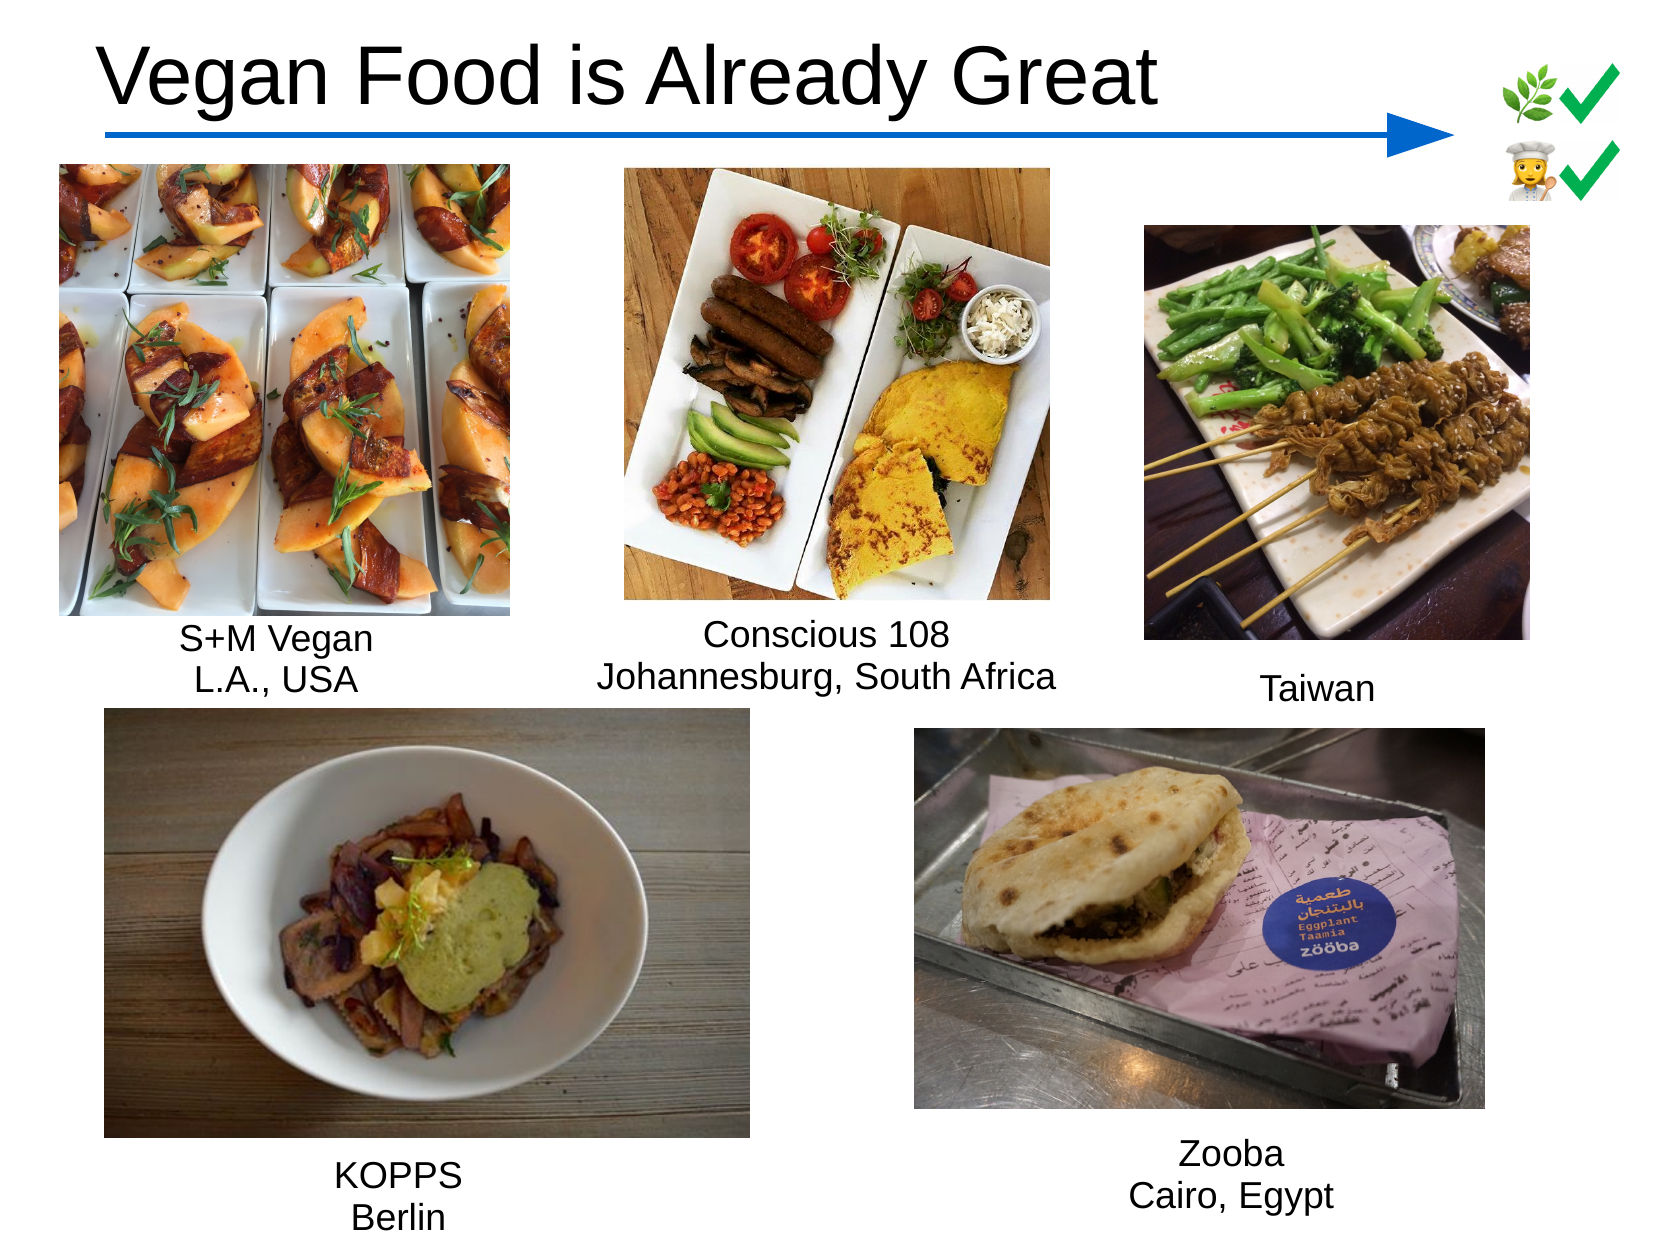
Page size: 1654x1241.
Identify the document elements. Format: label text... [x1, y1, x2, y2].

text_box Zooba Cairo, Egypt [1113, 1125, 1350, 1225]
picture [104, 708, 750, 1138]
text_box S+M Vegan L.A., USA [164, 609, 389, 709]
text_box KOPPS Berlin [318, 1146, 538, 1241]
text_box Vegan Food is Already Great [63, 5, 1380, 240]
picture [624, 164, 1050, 601]
picture [1499, 63, 1620, 124]
text_box Taiwan [1244, 660, 1391, 717]
picture [914, 728, 1485, 1109]
picture [1144, 225, 1530, 640]
picture [1499, 140, 1620, 201]
text_box Conscious 108 Johannesburg, South Africa [581, 606, 1072, 706]
picture [59, 164, 510, 616]
